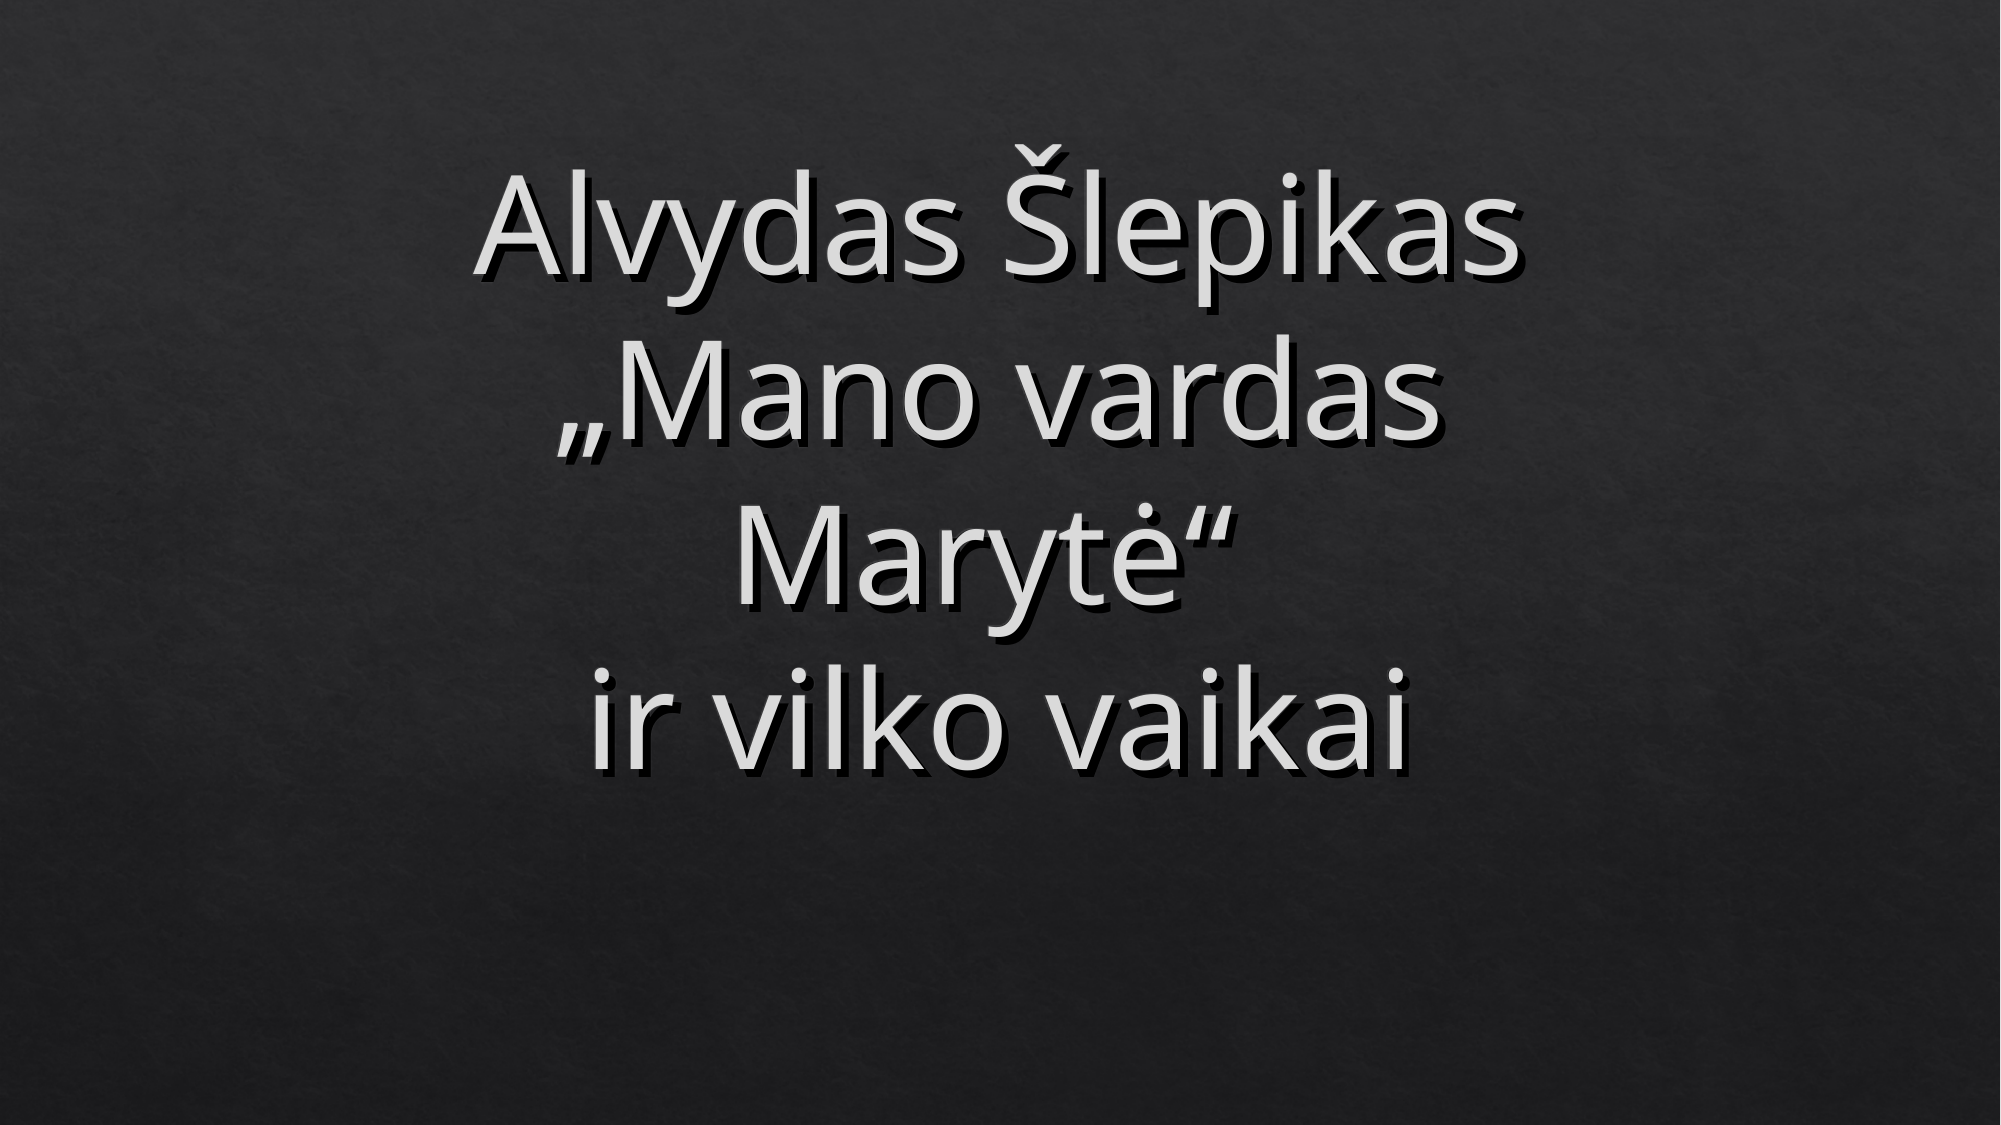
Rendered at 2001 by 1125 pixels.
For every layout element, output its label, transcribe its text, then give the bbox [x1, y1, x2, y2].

title Alvydas Šlepikas „Mano vardas Marytė“ ir vilko vaikai [284, 104, 1714, 805]
